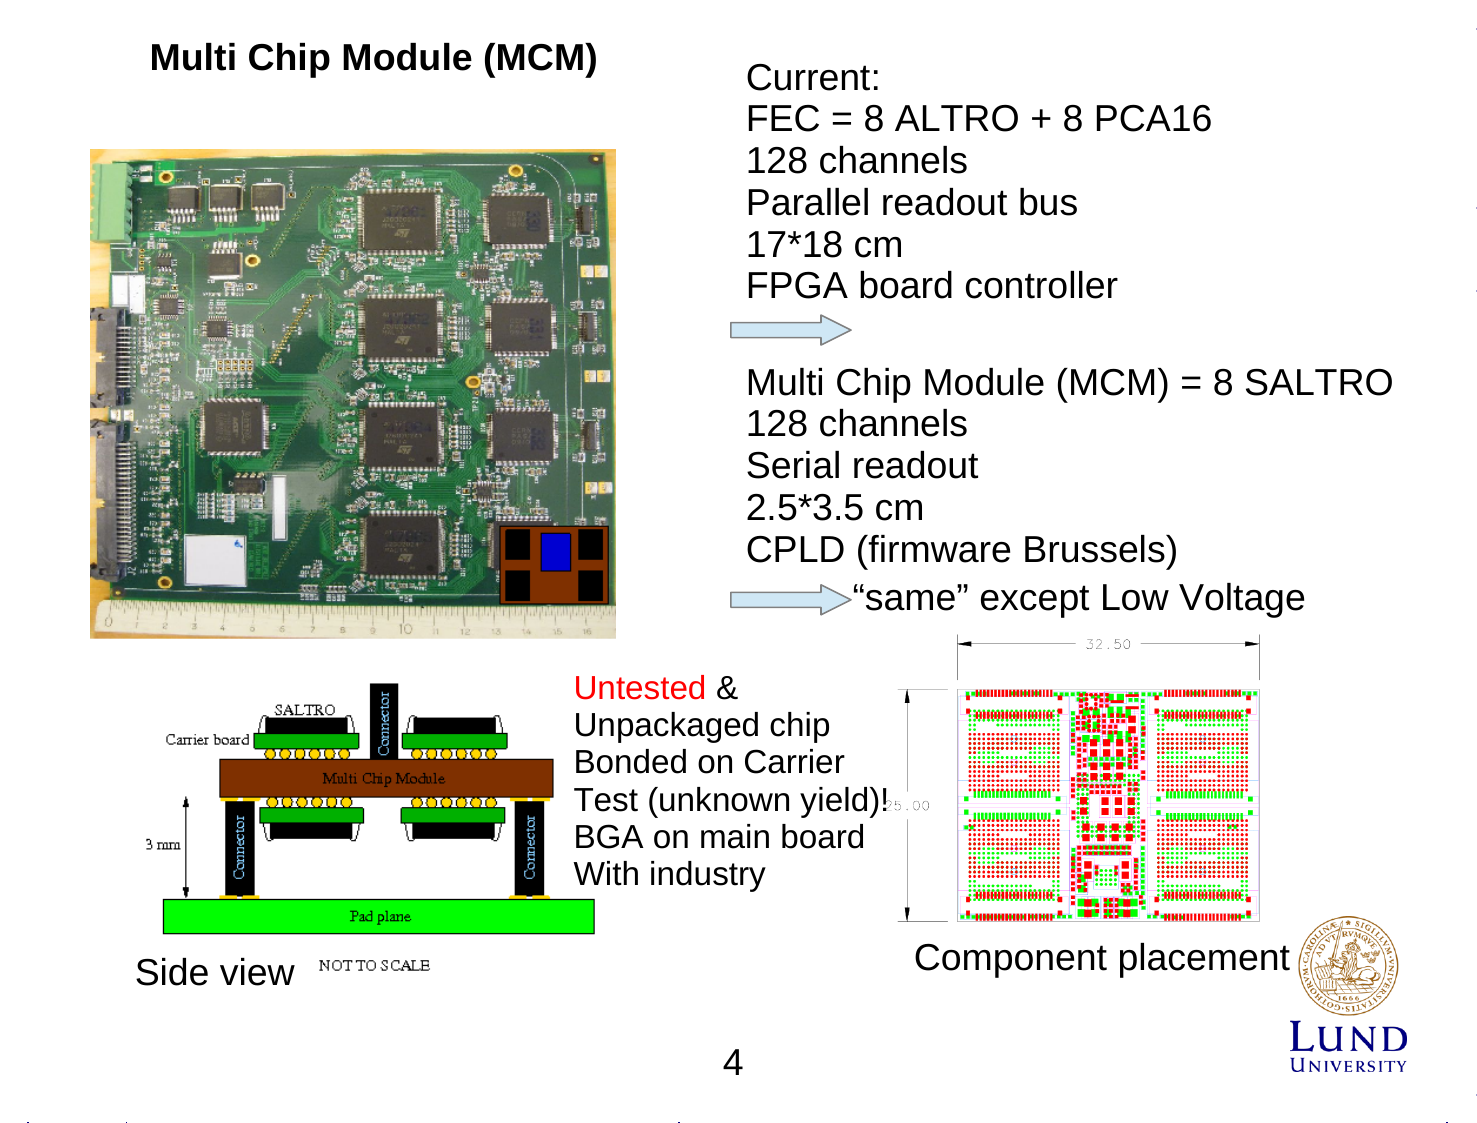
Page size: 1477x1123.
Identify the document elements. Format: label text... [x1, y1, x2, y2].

text_box Current: FEC = 8 ALTRO + 8 PCA16 128 channels Parallel readout bus 17*18 cm FPGA board controller [730, 49, 1228, 354]
text_box Multi Chip Module (MCM) [134, 29, 614, 90]
text_box <number> [708, 1034, 1365, 1105]
picture [90, 149, 616, 972]
text_box Multi Chip Module (MCM) = 8 SALTRO 128 channels Serial readout 2.5*3.5 cm CPLD (firmware Brussels) [730, 354, 1408, 579]
picture [1290, 916, 1407, 1072]
text_box Component placement [899, 929, 1306, 987]
text_box “same” except Low Voltage [837, 579, 1321, 627]
text_box [730, 584, 852, 615]
text_box Untested & Unpackaged chip Bonded on Carrier Test (unknown yield)! BGA on main board With industry [558, 662, 904, 901]
text_box Side view [120, 945, 309, 1006]
picture [884, 629, 1266, 930]
text_box [730, 315, 852, 346]
